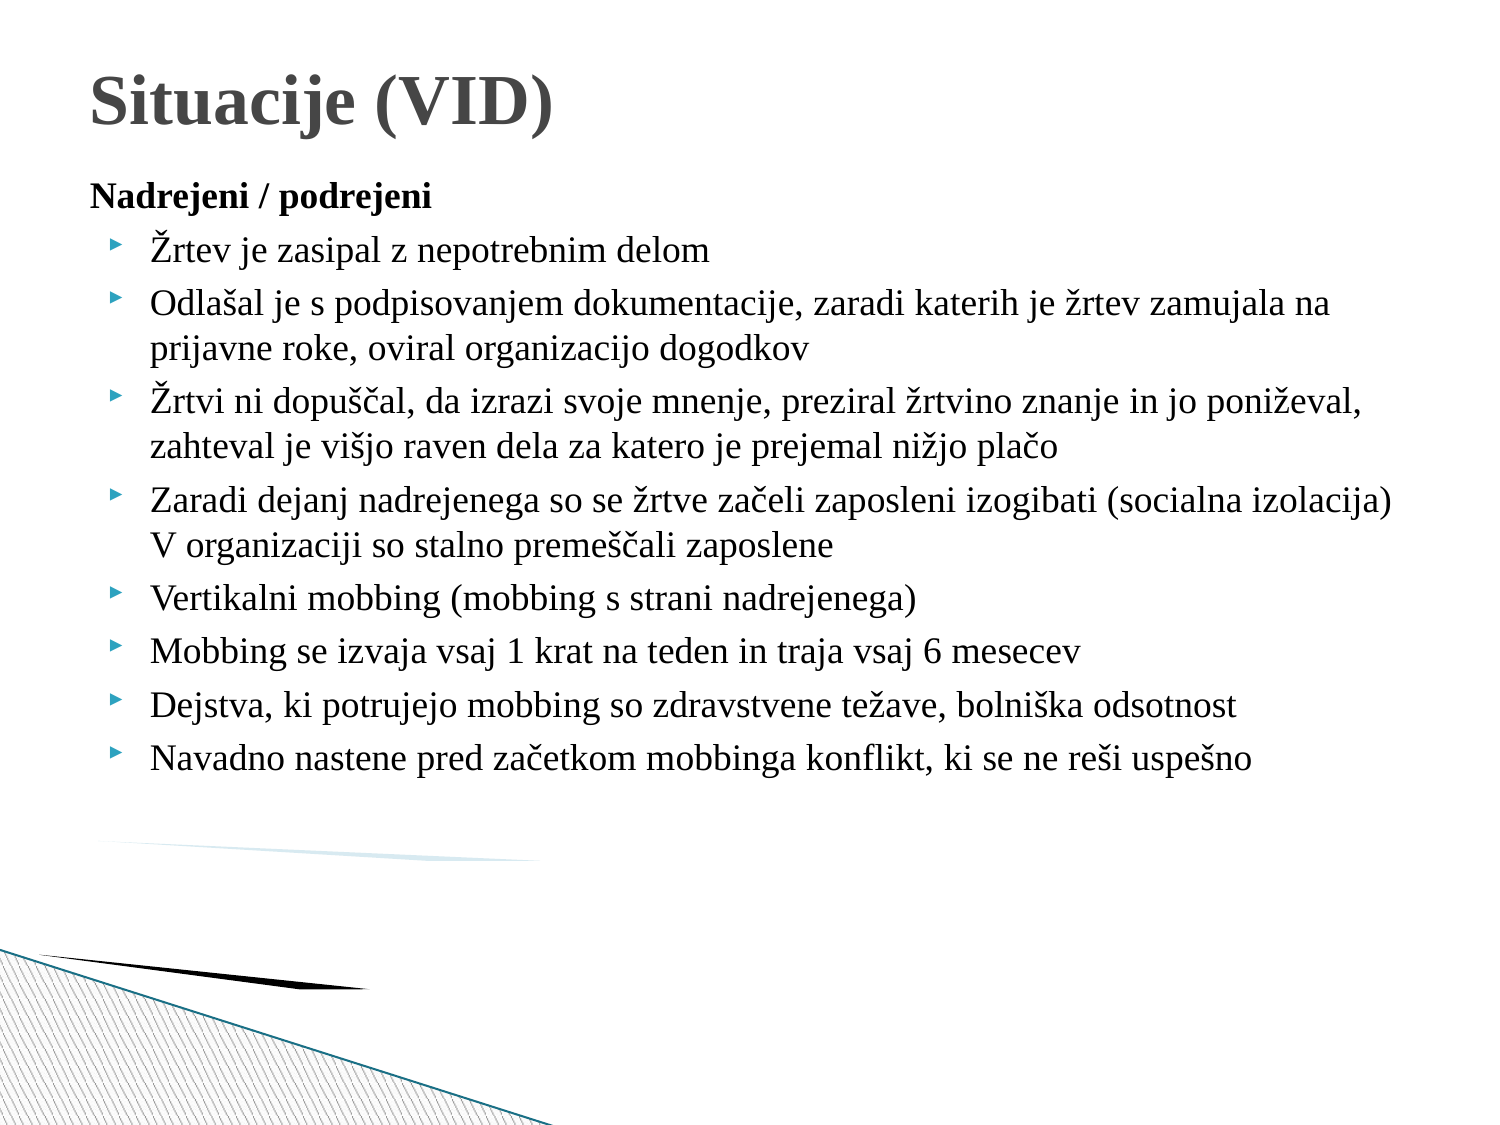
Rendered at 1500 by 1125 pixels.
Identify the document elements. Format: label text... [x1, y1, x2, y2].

picture [0, 952, 543, 1125]
title Situacije (VID) [75, 45, 1425, 233]
list Nadrejeni / podrejeni Žrtev je zasipal z nepotrebnim delom Odlašal je s podpisovanjem dokumentacije, zaradi katerih je žrtev zamujala na prijavne roke, oviral organizacijo dogodkov Žrtvi ni dopuščal, da izrazi svoje mnenje, preziral žrtvino znanje in jo poniževal, zahteval je višjo raven dela za katero je prejemal nižjo plačo Zaradi dejanj nadrejenega so se žrtve začeli zaposleni izogibati (socialna izolacija) V organizaciji so stalno premeščali zaposlene Vertikalni mobbing (mobbing s strani nadrejenega) Mobbing se izvaja vsaj 1 krat na teden in traja vsaj 6 mesecev Dejstva, ki potrujejo mobbing so zdravstvene težave, bolniška odsotnost Navadno nastene pred začetkom mobbinga konflikt, ki se ne reši uspešno [75, 233, 1425, 1005]
